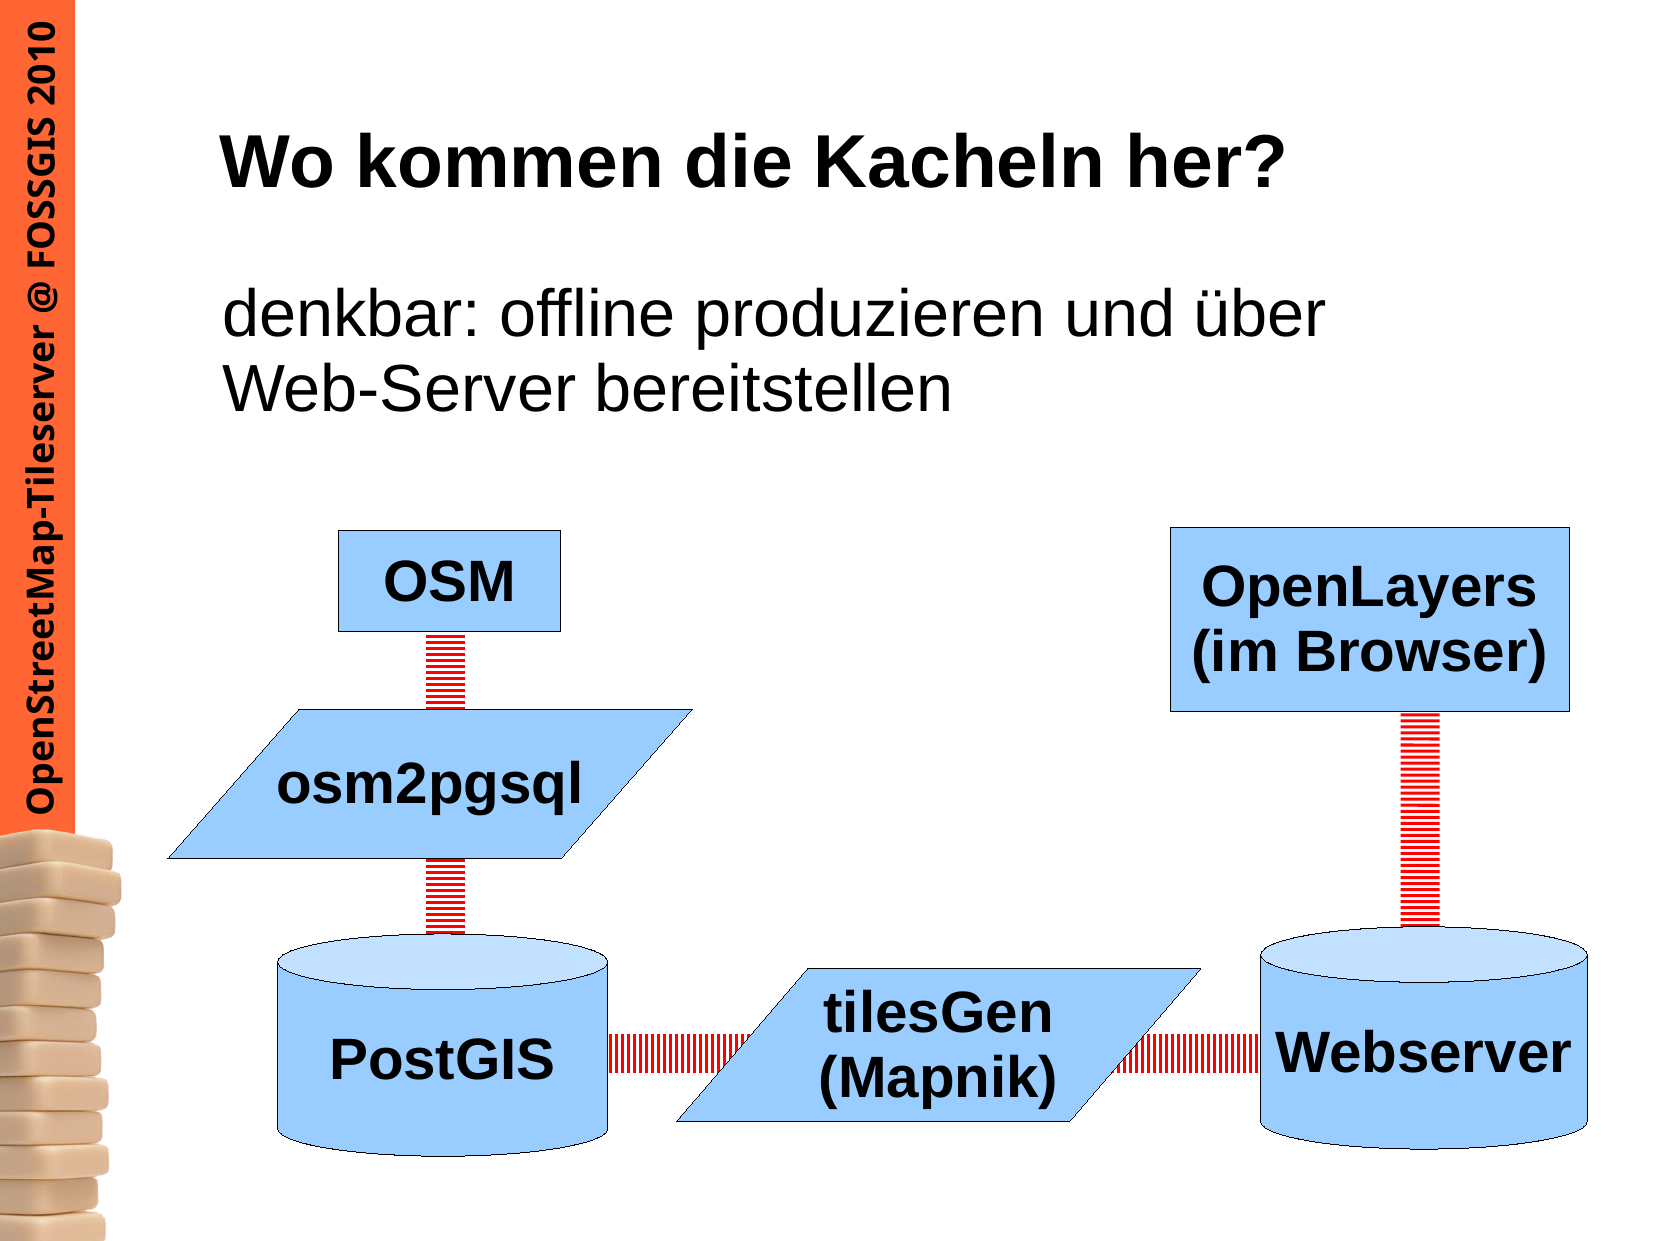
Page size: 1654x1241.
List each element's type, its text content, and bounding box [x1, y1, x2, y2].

text_box PostGIS [277, 963, 608, 1157]
text_box Wo kommen die Kacheln her? [205, 112, 1546, 212]
text_box denkbar: offline produzieren und über Web-Server bereitstellen [207, 268, 1399, 585]
text_box osm2pgsql [167, 709, 693, 859]
text_box Webserver [1260, 956, 1588, 1150]
text_box OpenLayers (im Browser) [1170, 527, 1570, 712]
picture [0, 816, 133, 1241]
text_box tilesGen (Mapnik) [676, 968, 1201, 1122]
text_box OSM [338, 530, 561, 632]
